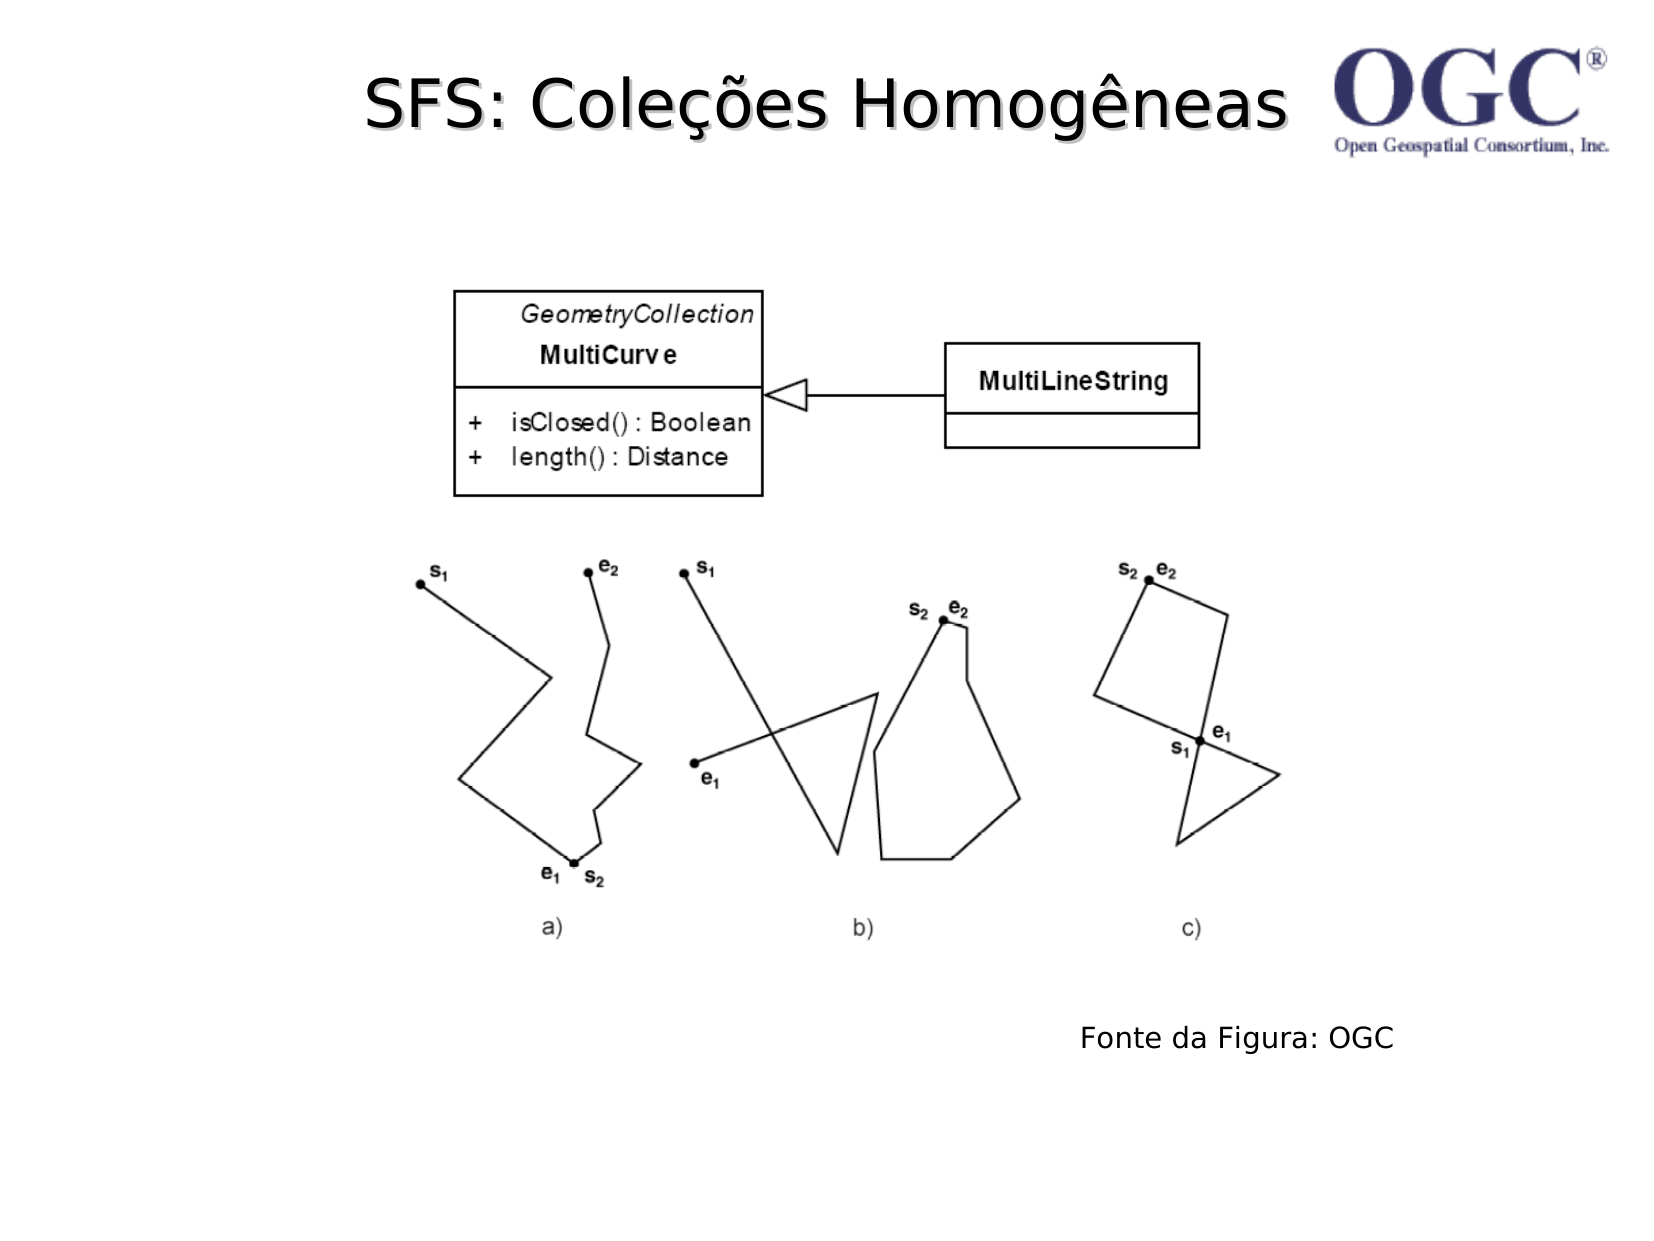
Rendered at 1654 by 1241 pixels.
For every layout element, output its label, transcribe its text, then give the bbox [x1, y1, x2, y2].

picture [389, 286, 1292, 964]
picture [1320, 23, 1625, 178]
text_box Fonte da Figura: OGC [1057, 1013, 1418, 1063]
title SFS: Coleções Homogêneas [59, 25, 1595, 184]
